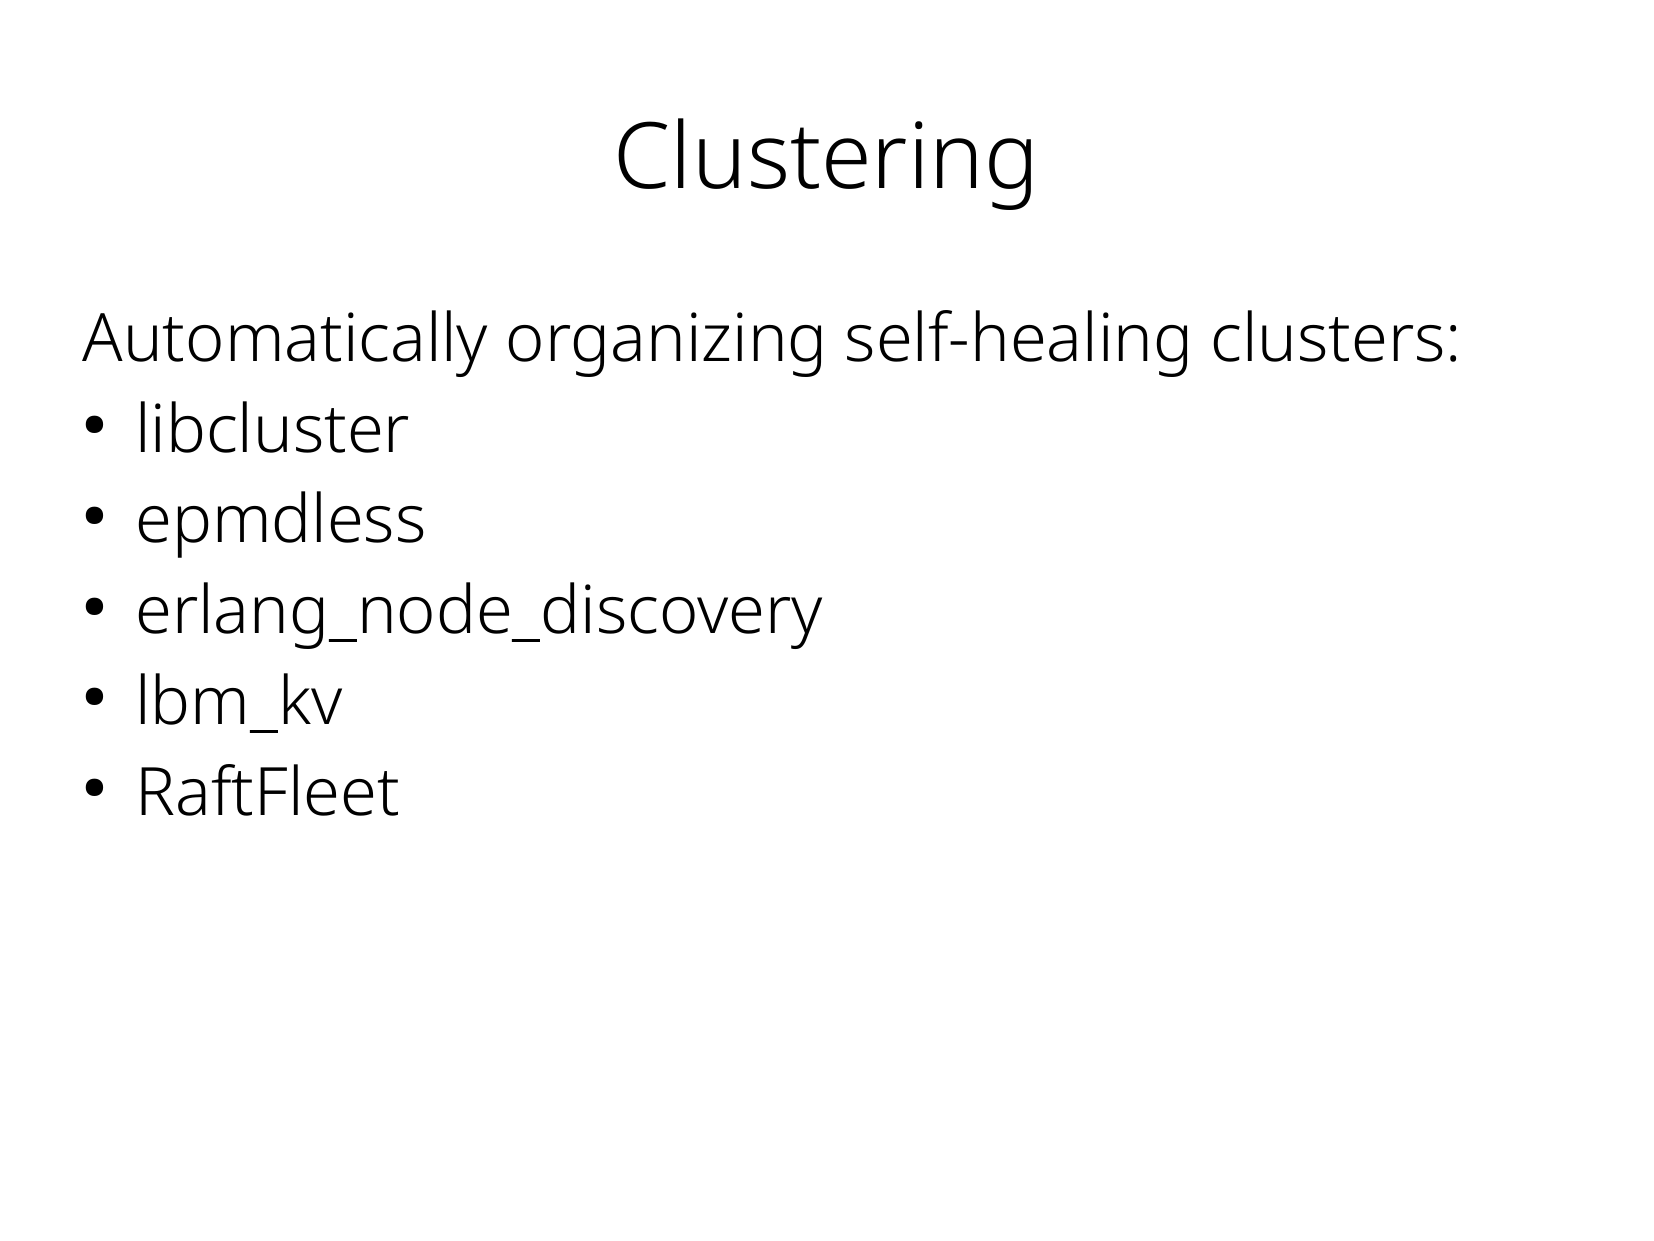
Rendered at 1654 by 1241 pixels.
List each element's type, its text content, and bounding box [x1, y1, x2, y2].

subtitle Automatically organizing self-healing clusters: libcluster epmdless erlang_node_discovery lbm_kv RaftFleet [82, 290, 1571, 1010]
title Clustering [82, 49, 1571, 257]
